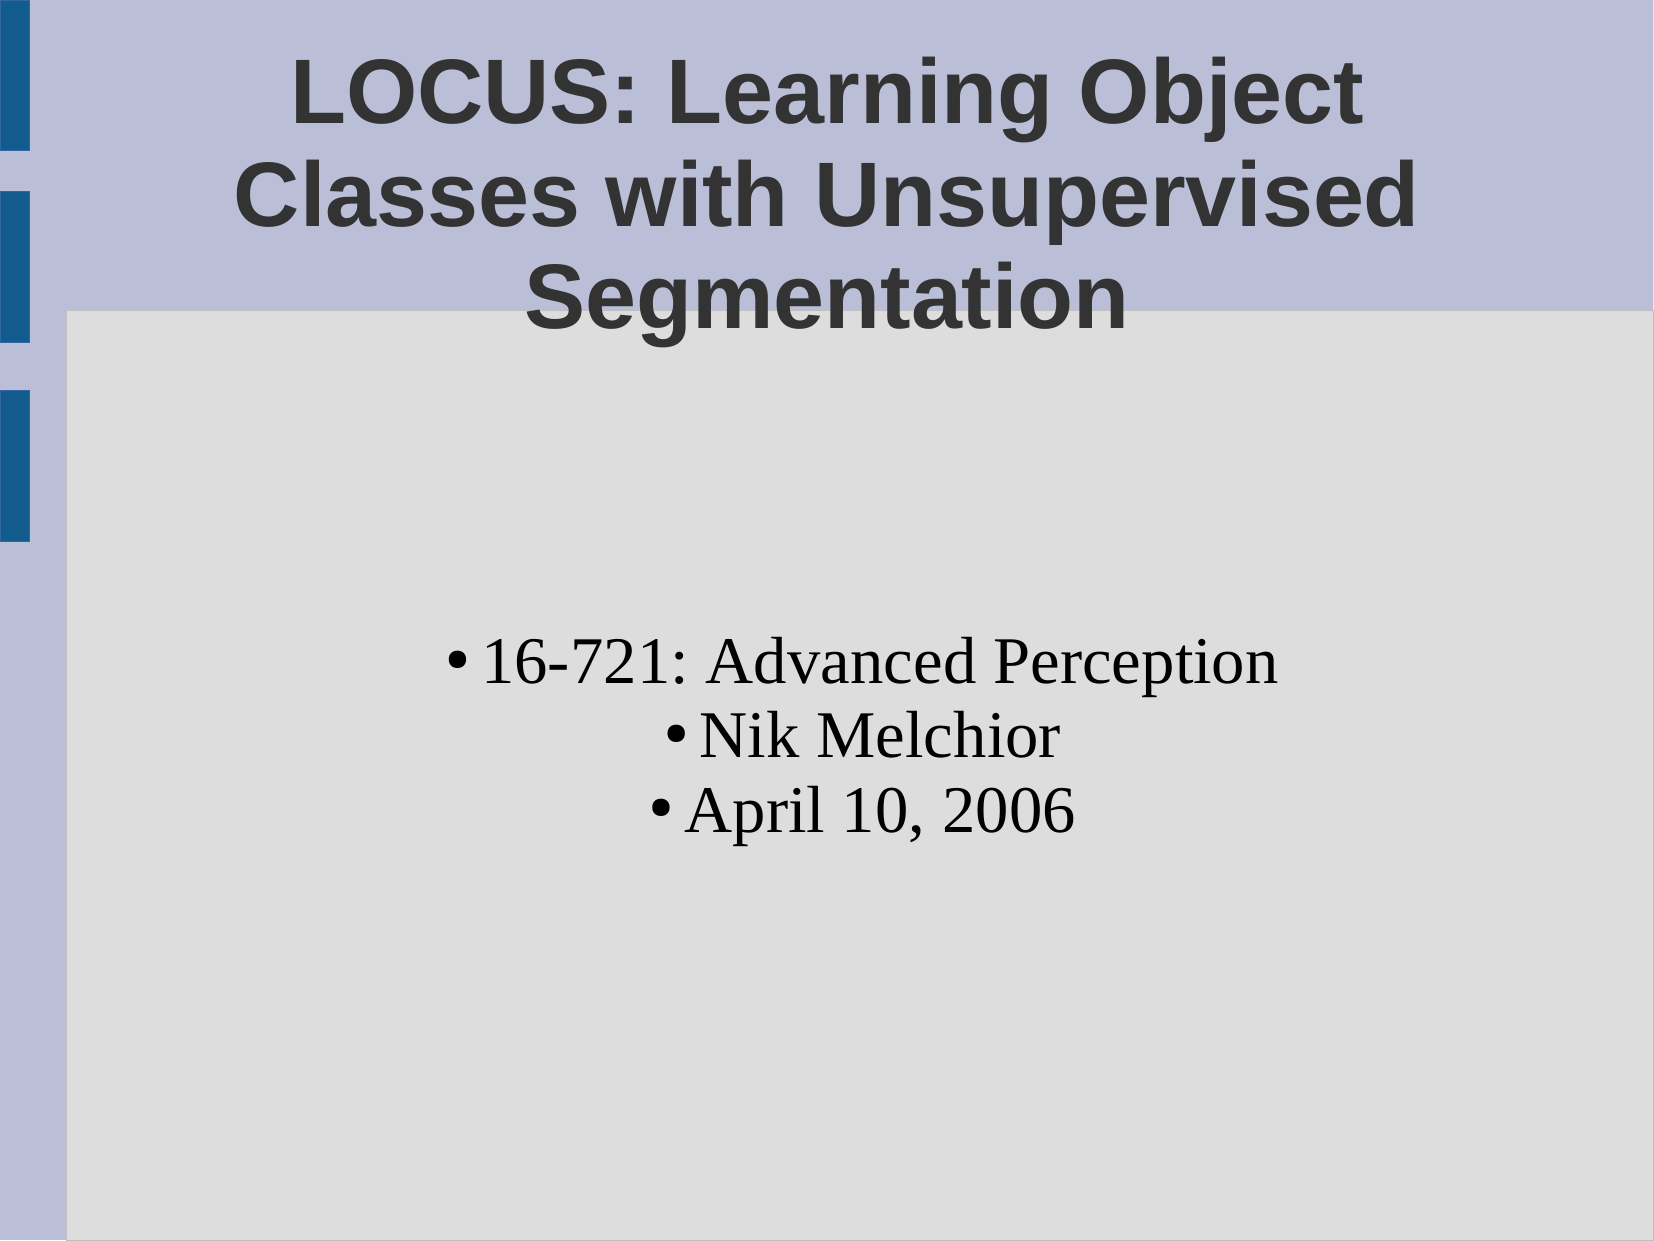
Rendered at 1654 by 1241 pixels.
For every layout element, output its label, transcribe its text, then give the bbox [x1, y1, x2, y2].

title LOCUS: Learning Object Classes with Unsupervised Segmentation [121, 34, 1534, 344]
subtitle 16-721: Advanced Perception Nik Melchior April 10, 2006 [121, 344, 1534, 1127]
